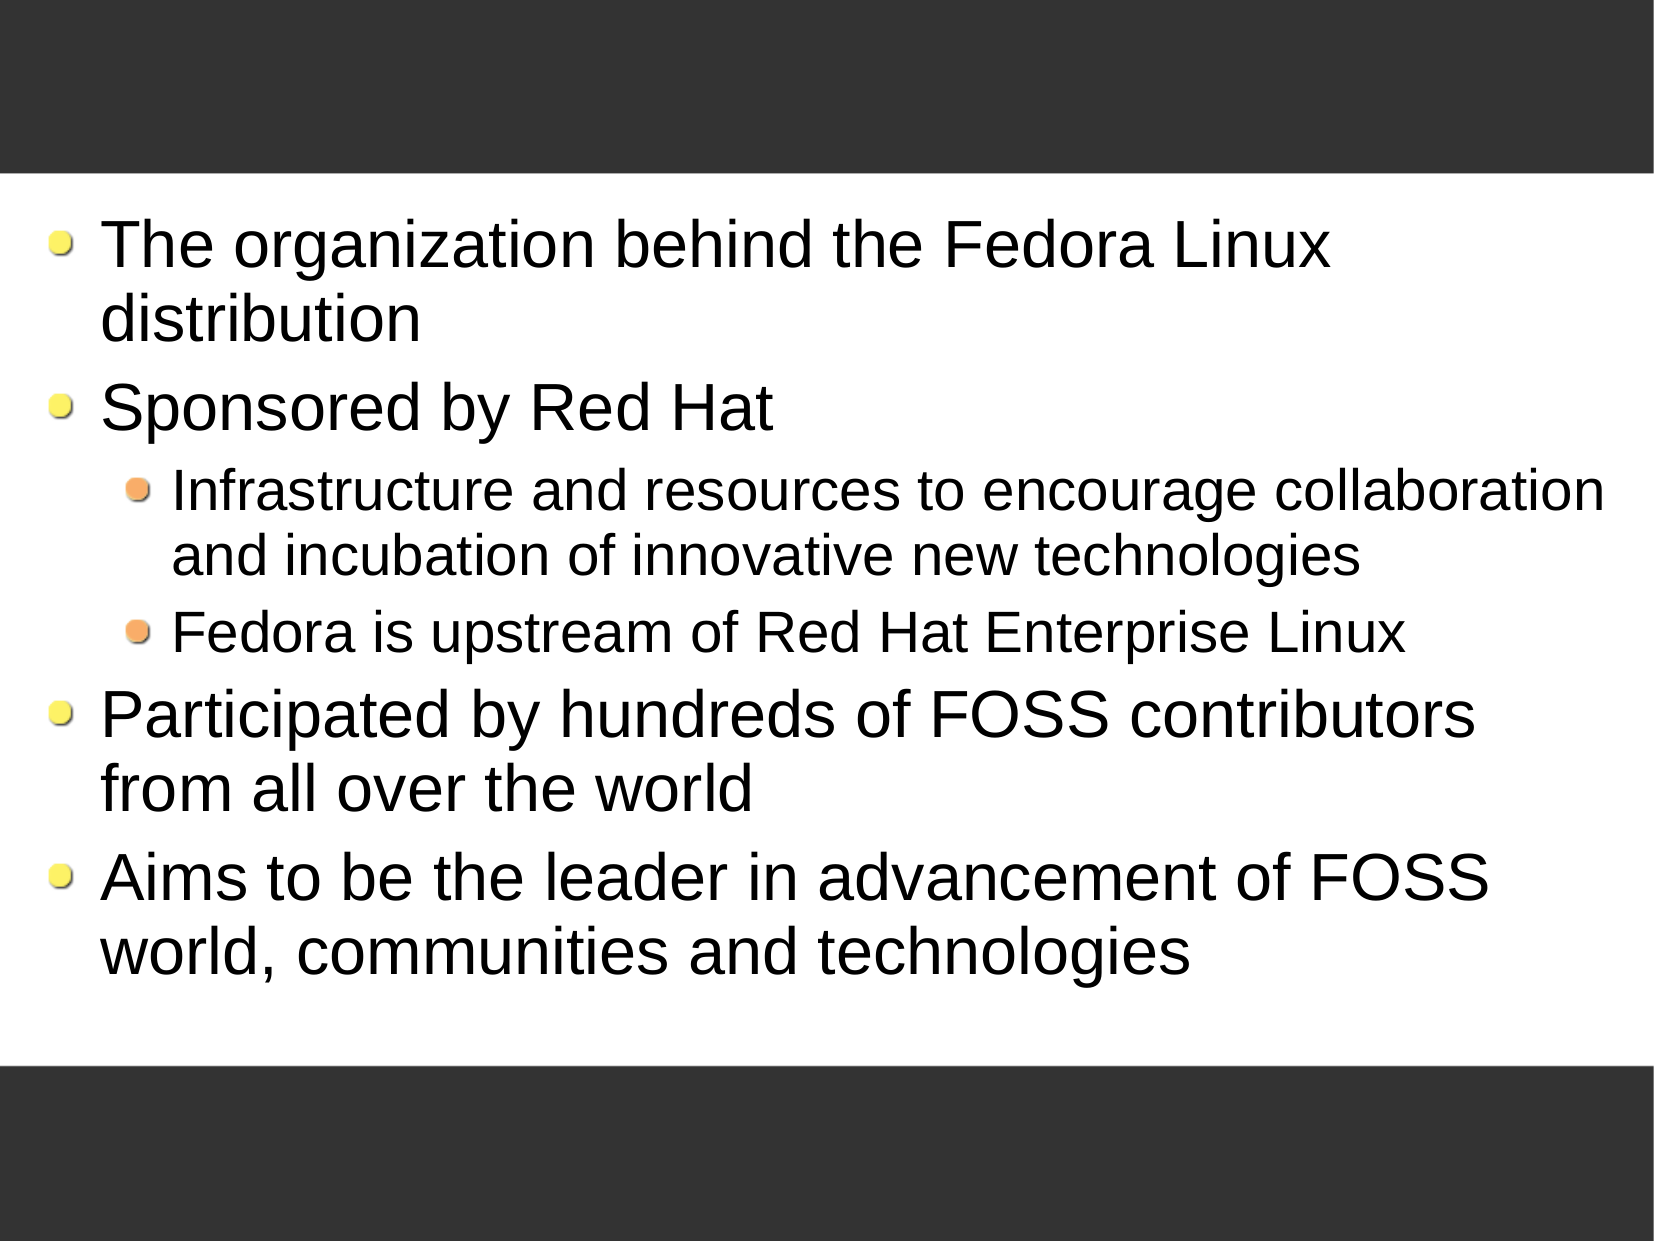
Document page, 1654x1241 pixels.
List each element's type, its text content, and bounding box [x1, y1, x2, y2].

picture [0, 0, 1654, 1241]
list The organization behind the Fedora Linux distribution Sponsored by Red Hat Infrastructure and resources to encourage collaboration and incubation of innovative new technologies Fedora is upstream of Red Hat Enterprise Linux Participated by hundreds of FOSS contributors from all over the world Aims to be the leader in advancement of FOSS world, communities and technologies [29, 206, 1625, 1078]
